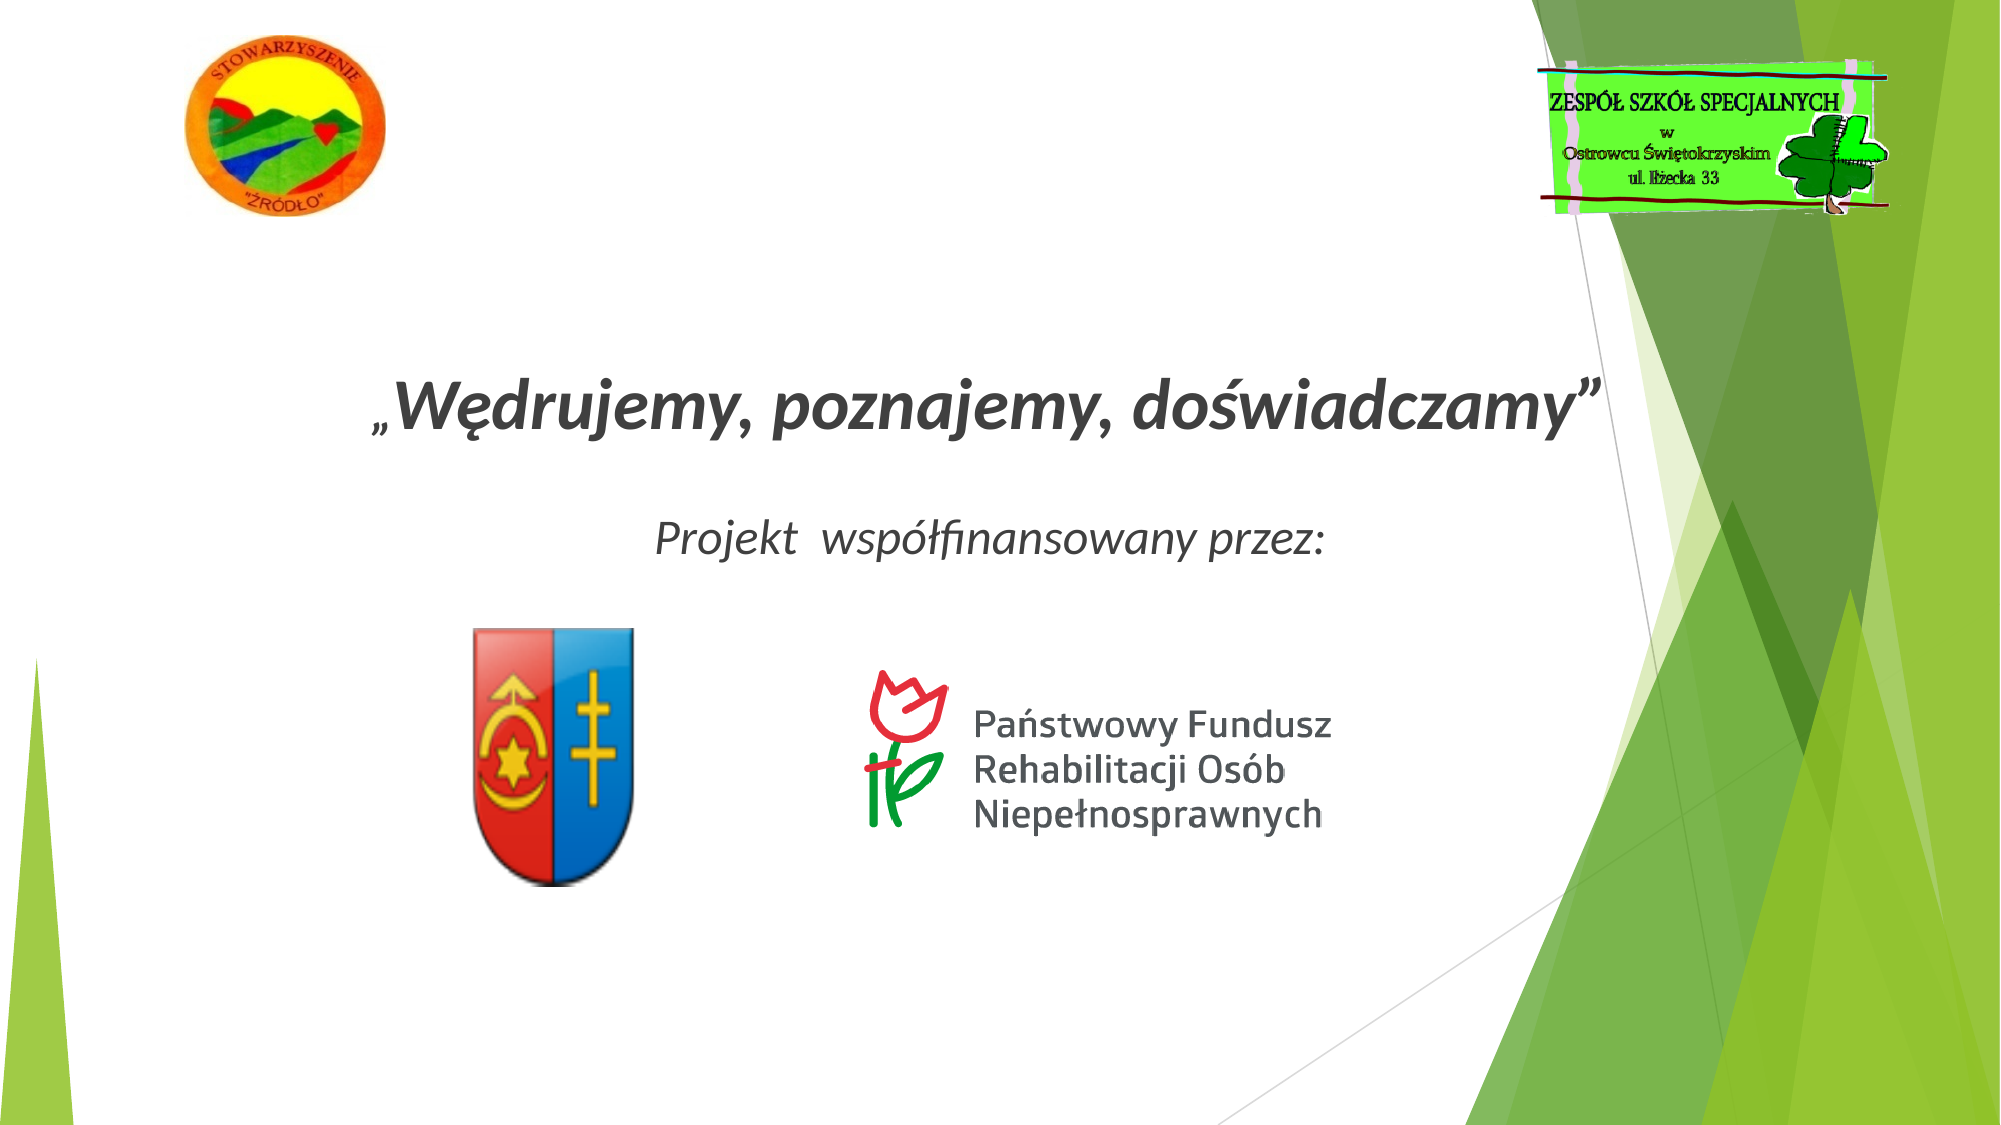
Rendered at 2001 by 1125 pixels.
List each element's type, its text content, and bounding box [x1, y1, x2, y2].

picture [184, 35, 386, 217]
picture [471, 597, 1415, 909]
list „Wędrujemy, poznajemy, doświadczamy” Projekt współfinansowany przez: [127, 169, 1853, 846]
picture [1528, 59, 1903, 217]
